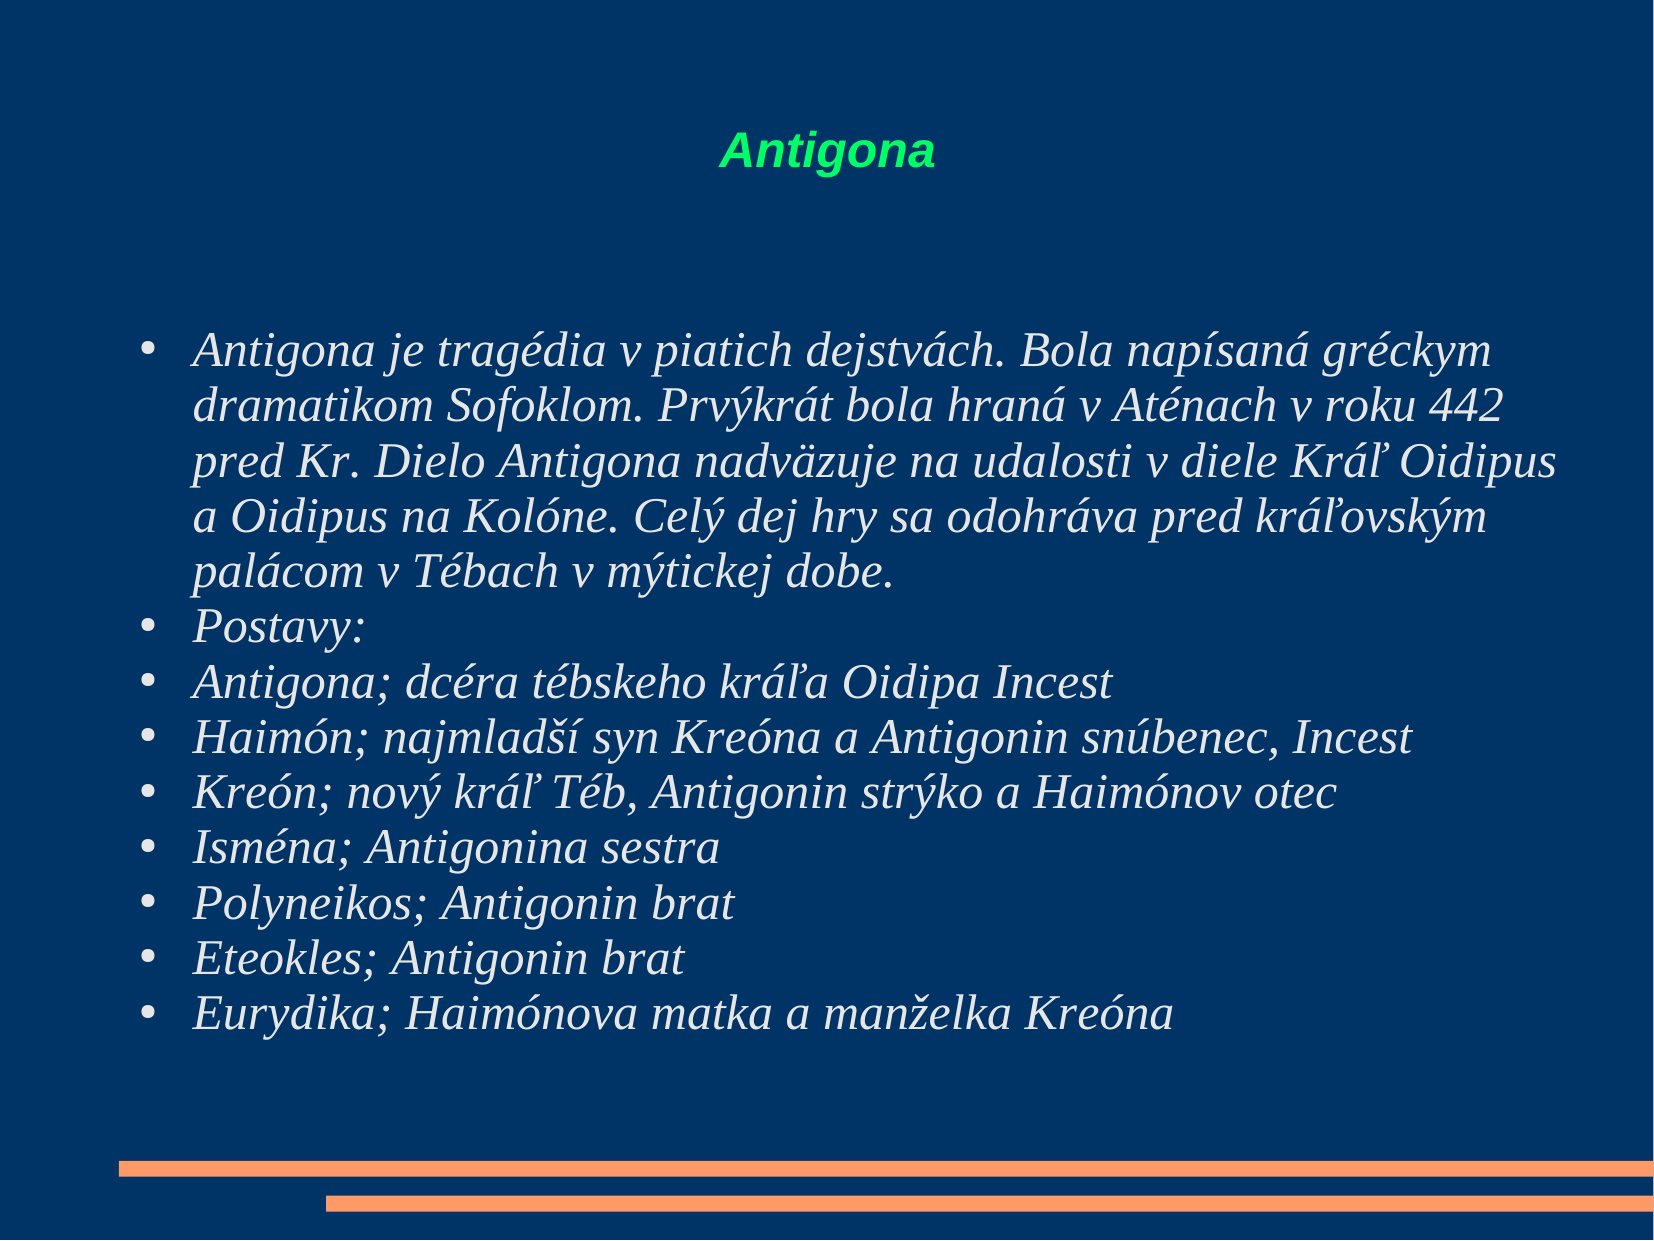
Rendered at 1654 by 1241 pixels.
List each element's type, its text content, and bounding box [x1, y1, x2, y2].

list Antigona je tragédia v piatich dejstvách. Bola napísaná gréckym dramatikom Sofoklom. Prvýkrát bola hraná v Aténach v roku 442 pred Kr. Dielo Antigona nadväzuje na udalosti v diele Kráľ Oidipus a Oidipus na Kolóne. Celý dej hry sa odohráva pred kráľovským palácom v Tébach v mýtickej dobe. Postavy: Antigona; dcéra tébskeho kráľa Oidipa Incest Haimón; najmladší syn Kreóna a Antigonin snúbenec, Incest Kreón; nový kráľ Téb, Antigonin strýko a Haimónov otec Isména; Antigonina sestra Polyneikos; Antigonin brat Eteokles; Antigonin brat Eurydika; Haimónova matka a manželka Kreóna [121, 322, 1561, 1132]
title Antigona [121, 46, 1534, 254]
